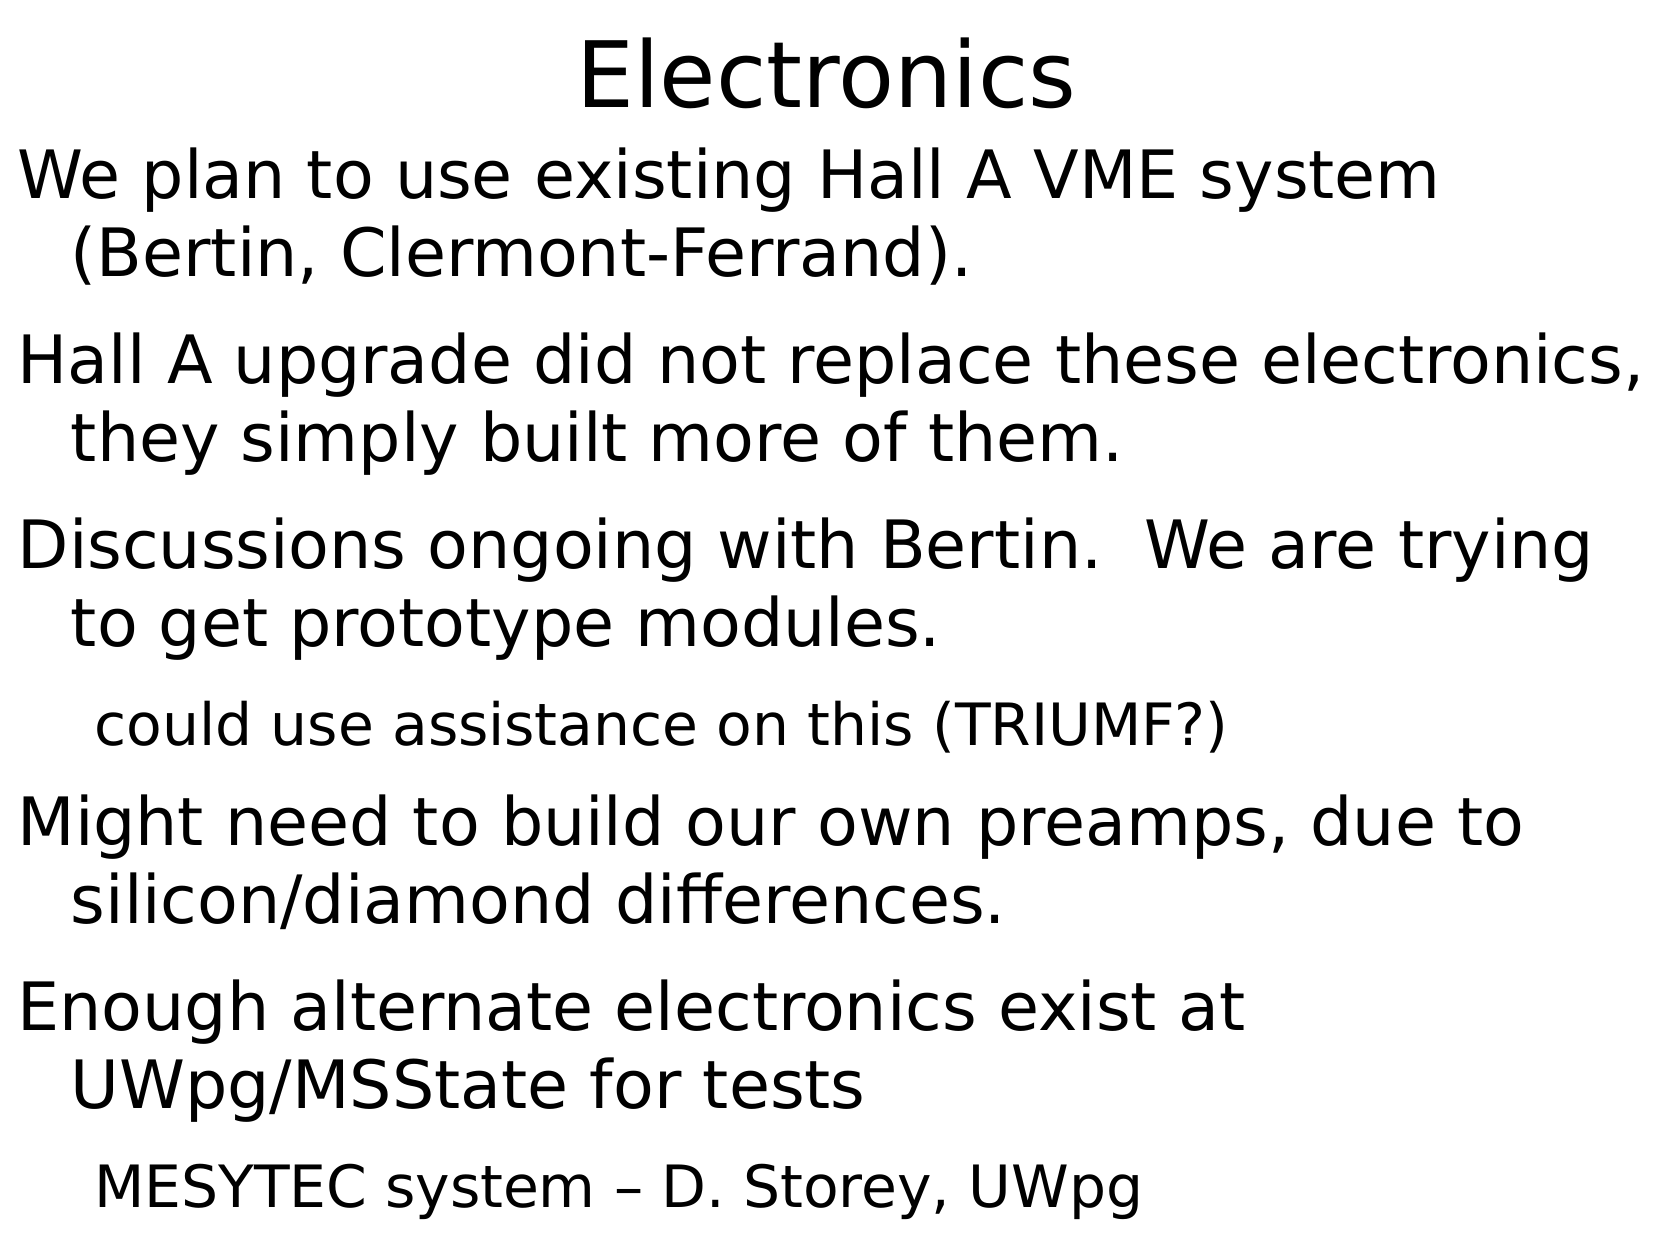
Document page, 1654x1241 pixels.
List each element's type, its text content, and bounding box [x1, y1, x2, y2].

list We plan to use existing Hall A VME system (Bertin, Clermont-Ferrand). Hall A upgrade did not replace these electronics, they simply built more of them. Discussions ongoing with Bertin. We are trying to get prototype modules. could use assistance on this (TRIUMF?) Might need to build our own preamps, due to silicon/diamond differences. Enough alternate electronics exist at UWpg/MSState for tests MESYTEC system – D. Storey, UWpg [0, 136, 1654, 1222]
title Electronics [82, 0, 1571, 136]
